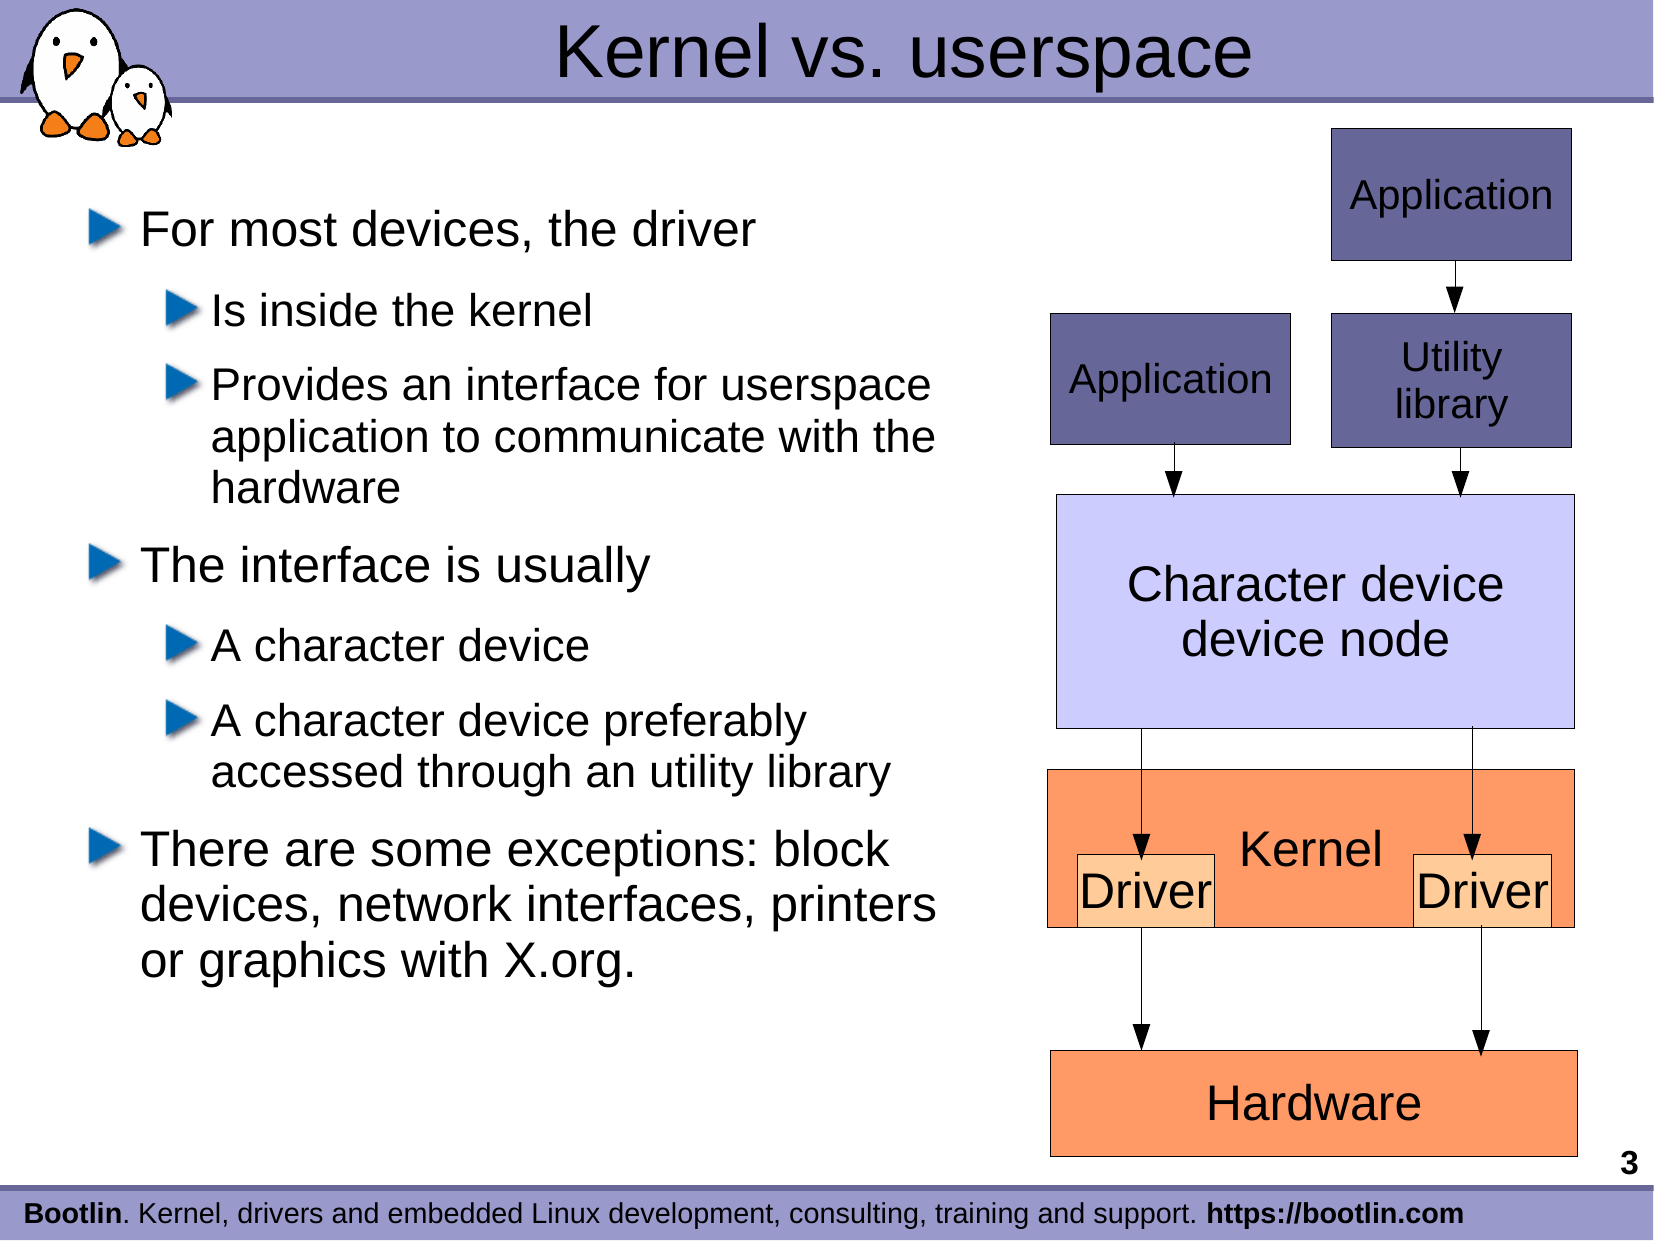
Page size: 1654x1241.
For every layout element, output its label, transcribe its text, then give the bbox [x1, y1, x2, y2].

text_box Driver [1413, 854, 1552, 928]
text_box Application [1331, 128, 1572, 261]
text_box Application [1050, 313, 1291, 445]
title Kernel vs. userspace [178, 5, 1631, 97]
text_box Kernel [1142, 769, 1472, 928]
text_box Hardware [1050, 1050, 1578, 1157]
text_box Character device device node [1056, 494, 1575, 729]
text_box Utility library [1331, 313, 1572, 448]
list For most devices, the driver Is inside the kernel Provides an interface for userspace application to communicate with the hardware The interface is usually A character device A character device preferably accessed through an utility library There are some exceptions: block devices, network interfaces, printers or graphics with X.org. [68, 201, 941, 1118]
text_box Driver [1077, 854, 1215, 928]
text_box Kernel [1047, 769, 1141, 928]
picture [20, 8, 172, 147]
text_box Kernel [1473, 769, 1575, 928]
